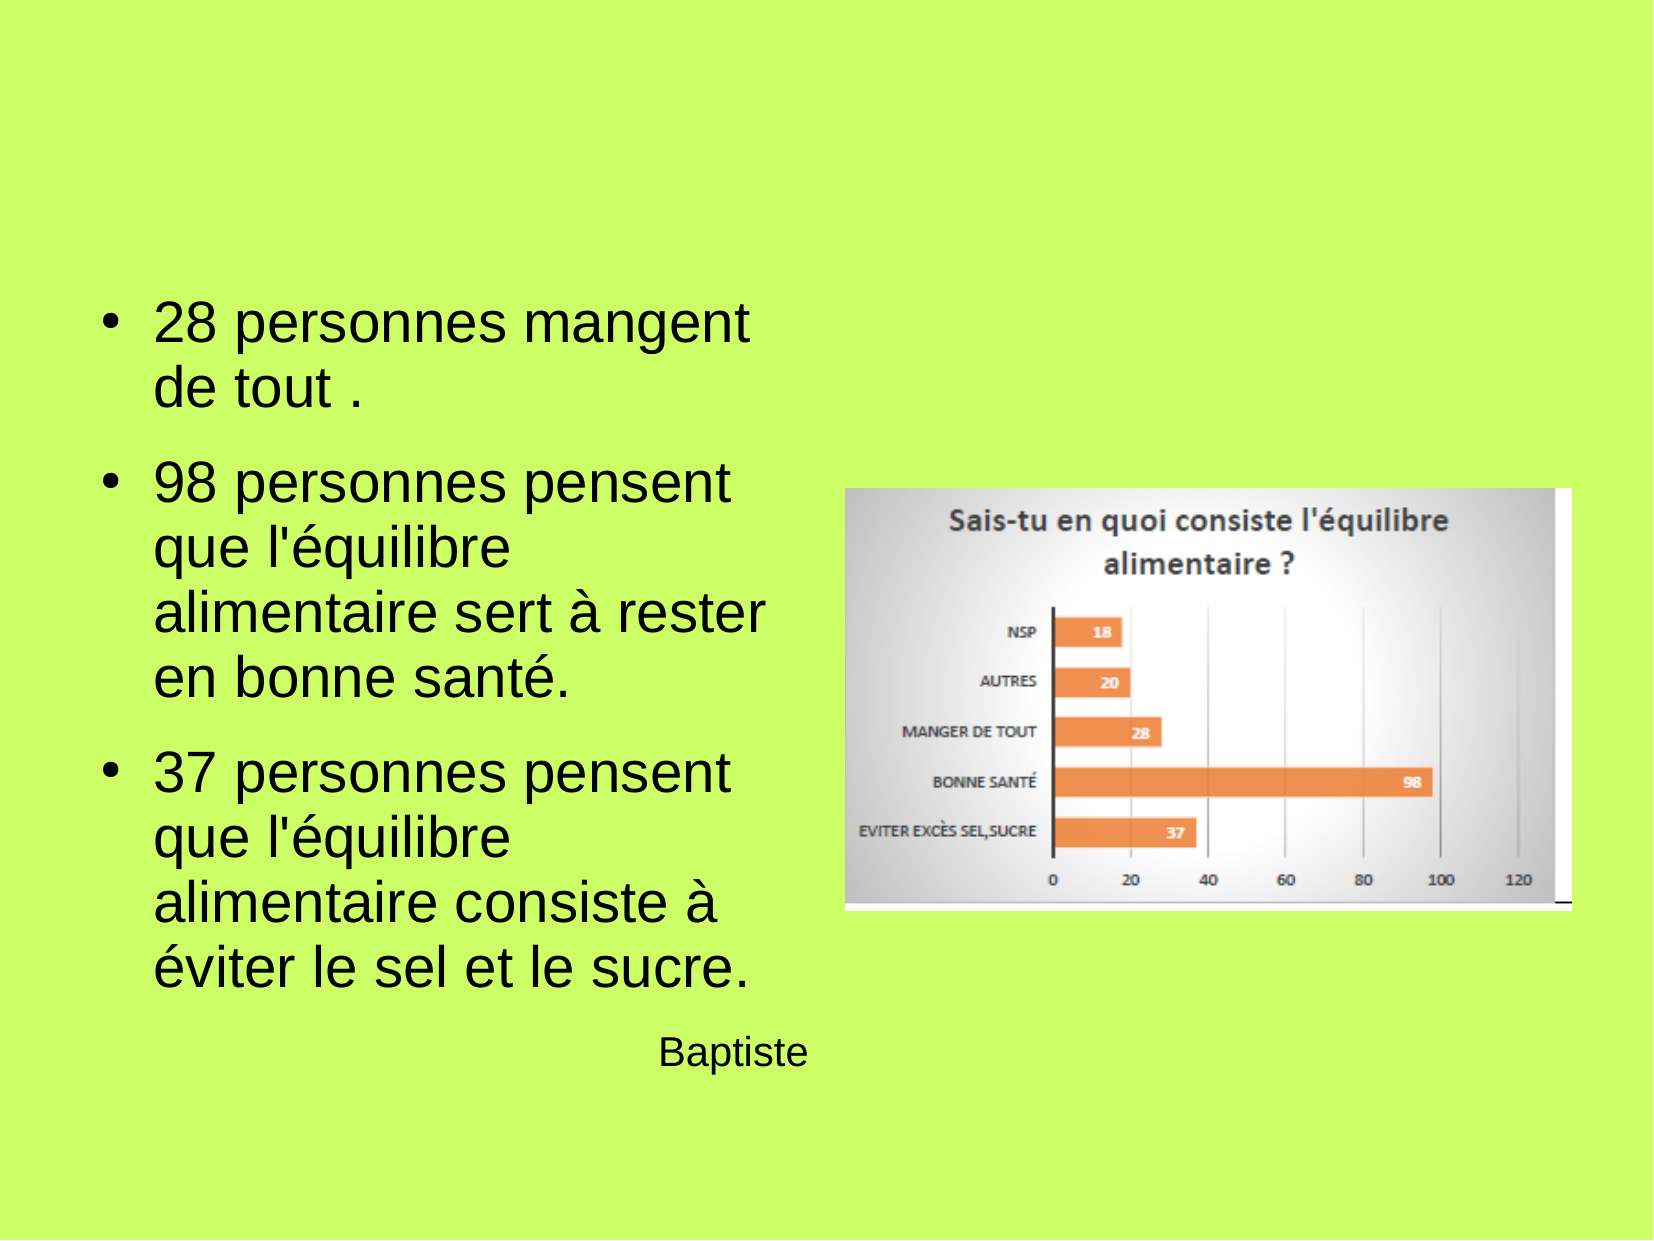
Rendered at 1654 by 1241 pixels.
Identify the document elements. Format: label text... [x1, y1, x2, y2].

list 28 personnes mangent de tout . 98 personnes pensent que l'équilibre alimentaire sert à rester en bonne santé. 37 personnes pensent que l'équilibre alimentaire consiste à éviter le sel et le sucre. Baptiste [82, 290, 809, 1109]
picture [845, 488, 1572, 911]
